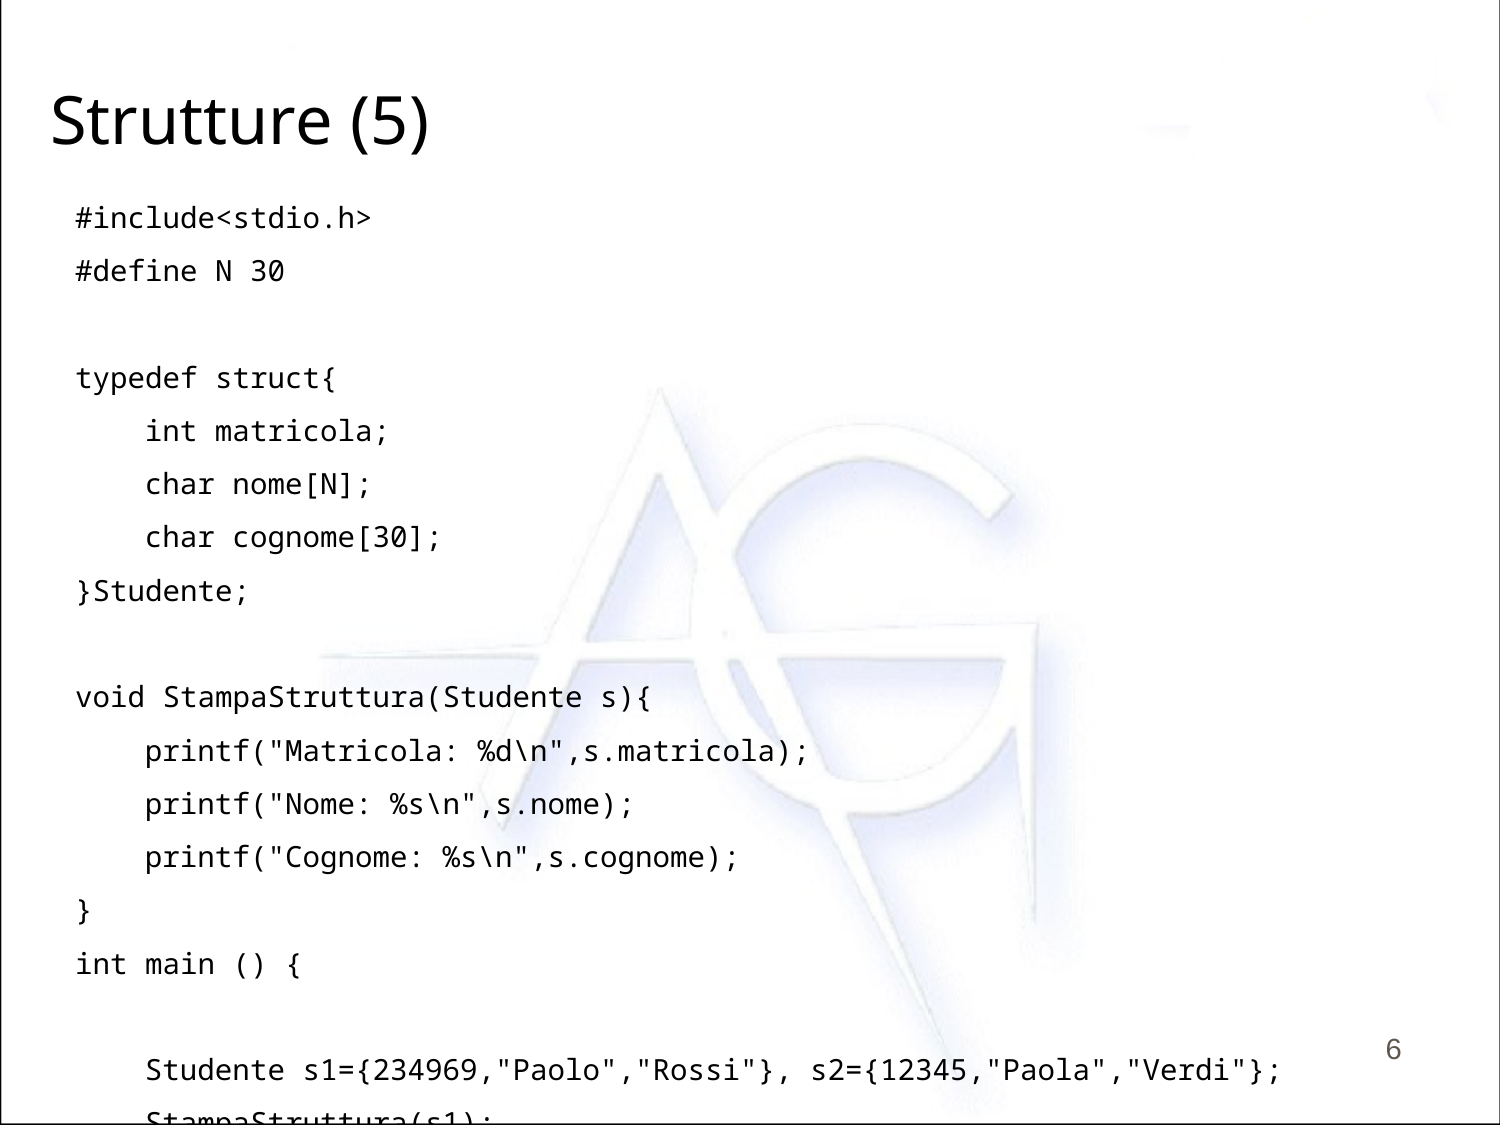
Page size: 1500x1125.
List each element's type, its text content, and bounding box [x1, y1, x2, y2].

title Strutture (5) [49, 7, 1438, 231]
list #include<stdio.h> #define N 30 typedef struct{ int matricola; char nome[N]; char cognome[30]; }Studente; void StampaStruttura(Studente s){ printf("Matricola: %d\n",s.matricola); printf("Nome: %s\n",s.nome); printf("Cognome: %s\n",s.cognome); } int main () { Studente s1={234969,"Paolo","Rossi"}, s2={12345,"Paola","Verdi"}; StampaStruttura(s1); } [74, 197, 1417, 1087]
picture [219, 1119, 227, 1125]
picture [0, 0, 1500, 1125]
